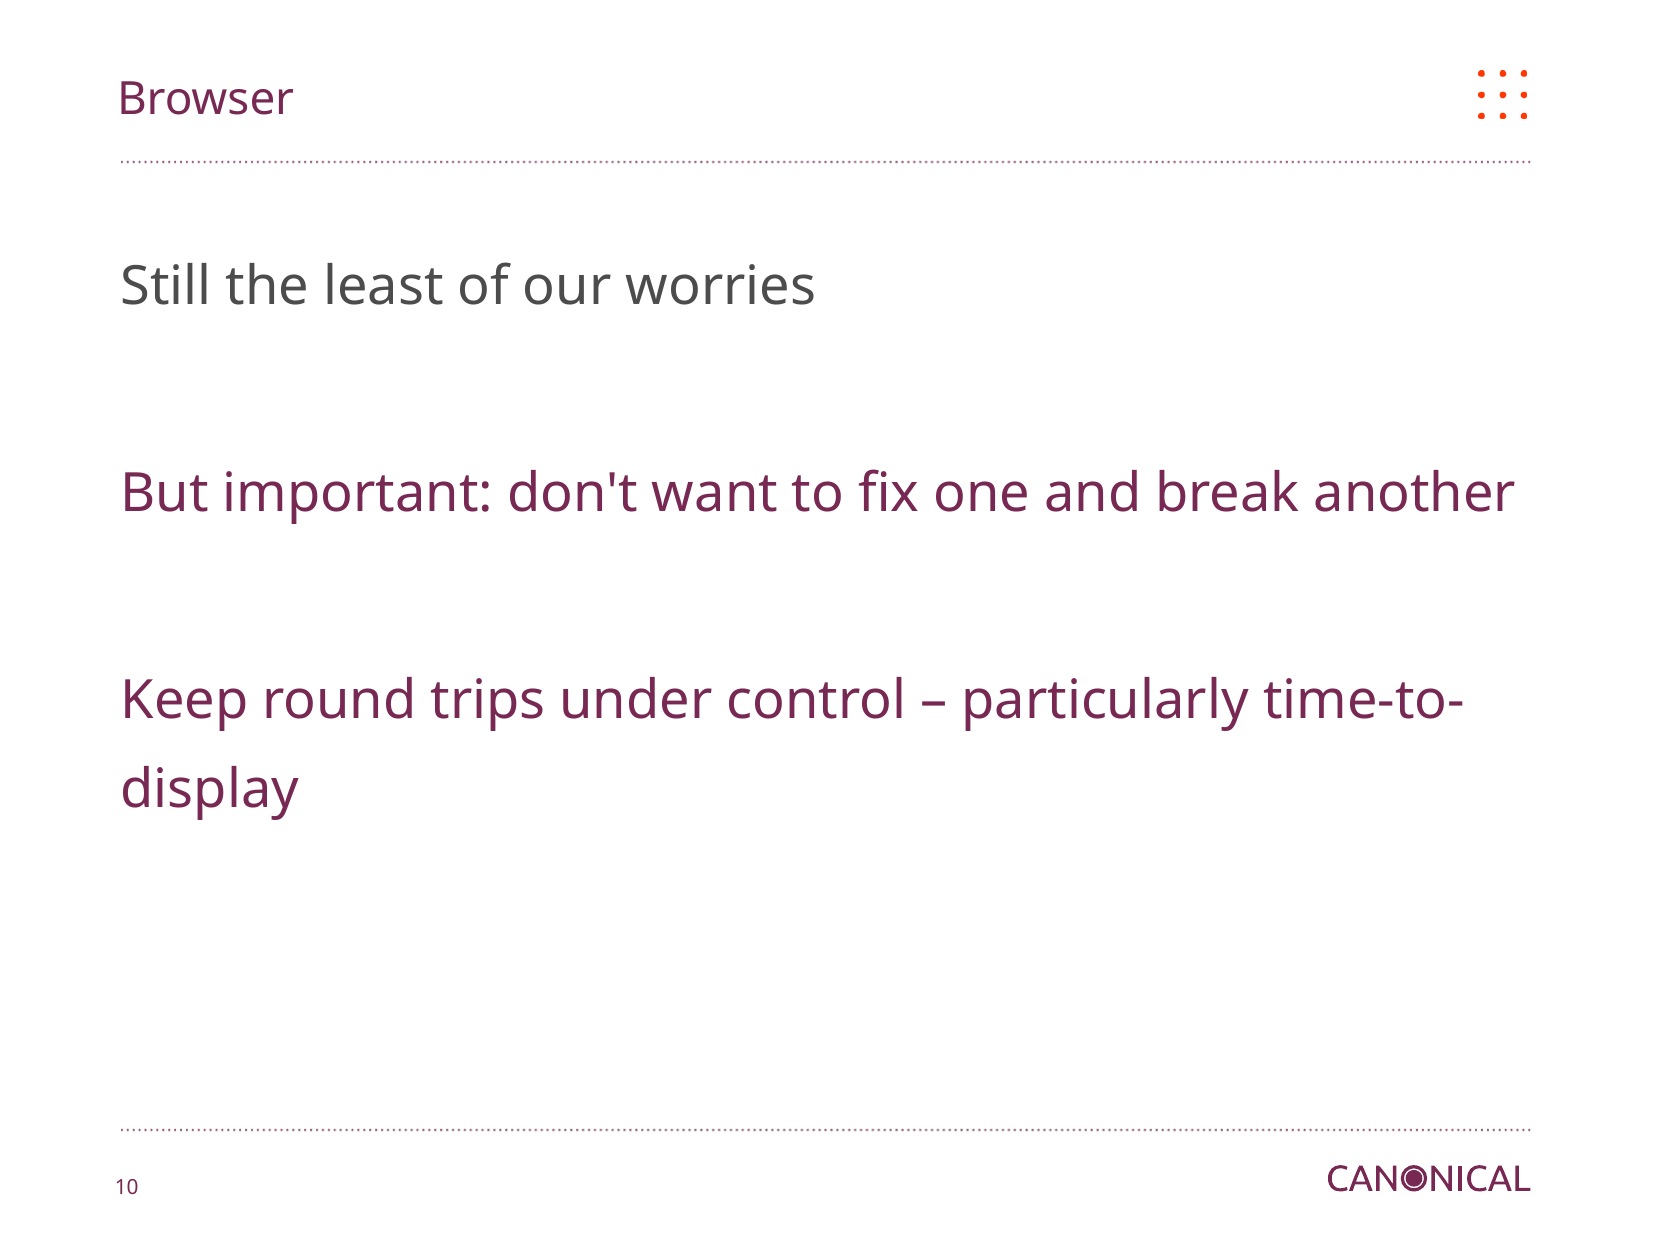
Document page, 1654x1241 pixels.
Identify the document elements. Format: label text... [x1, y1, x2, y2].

picture [1478, 70, 1527, 119]
picture [111, 1127, 1533, 1134]
picture [111, 159, 1533, 166]
title Browser [117, 71, 1447, 123]
text_box Still the least of our worries But important: don't want to fix one and break another Keep round trips under control – particularly time-to-display [105, 224, 1536, 916]
